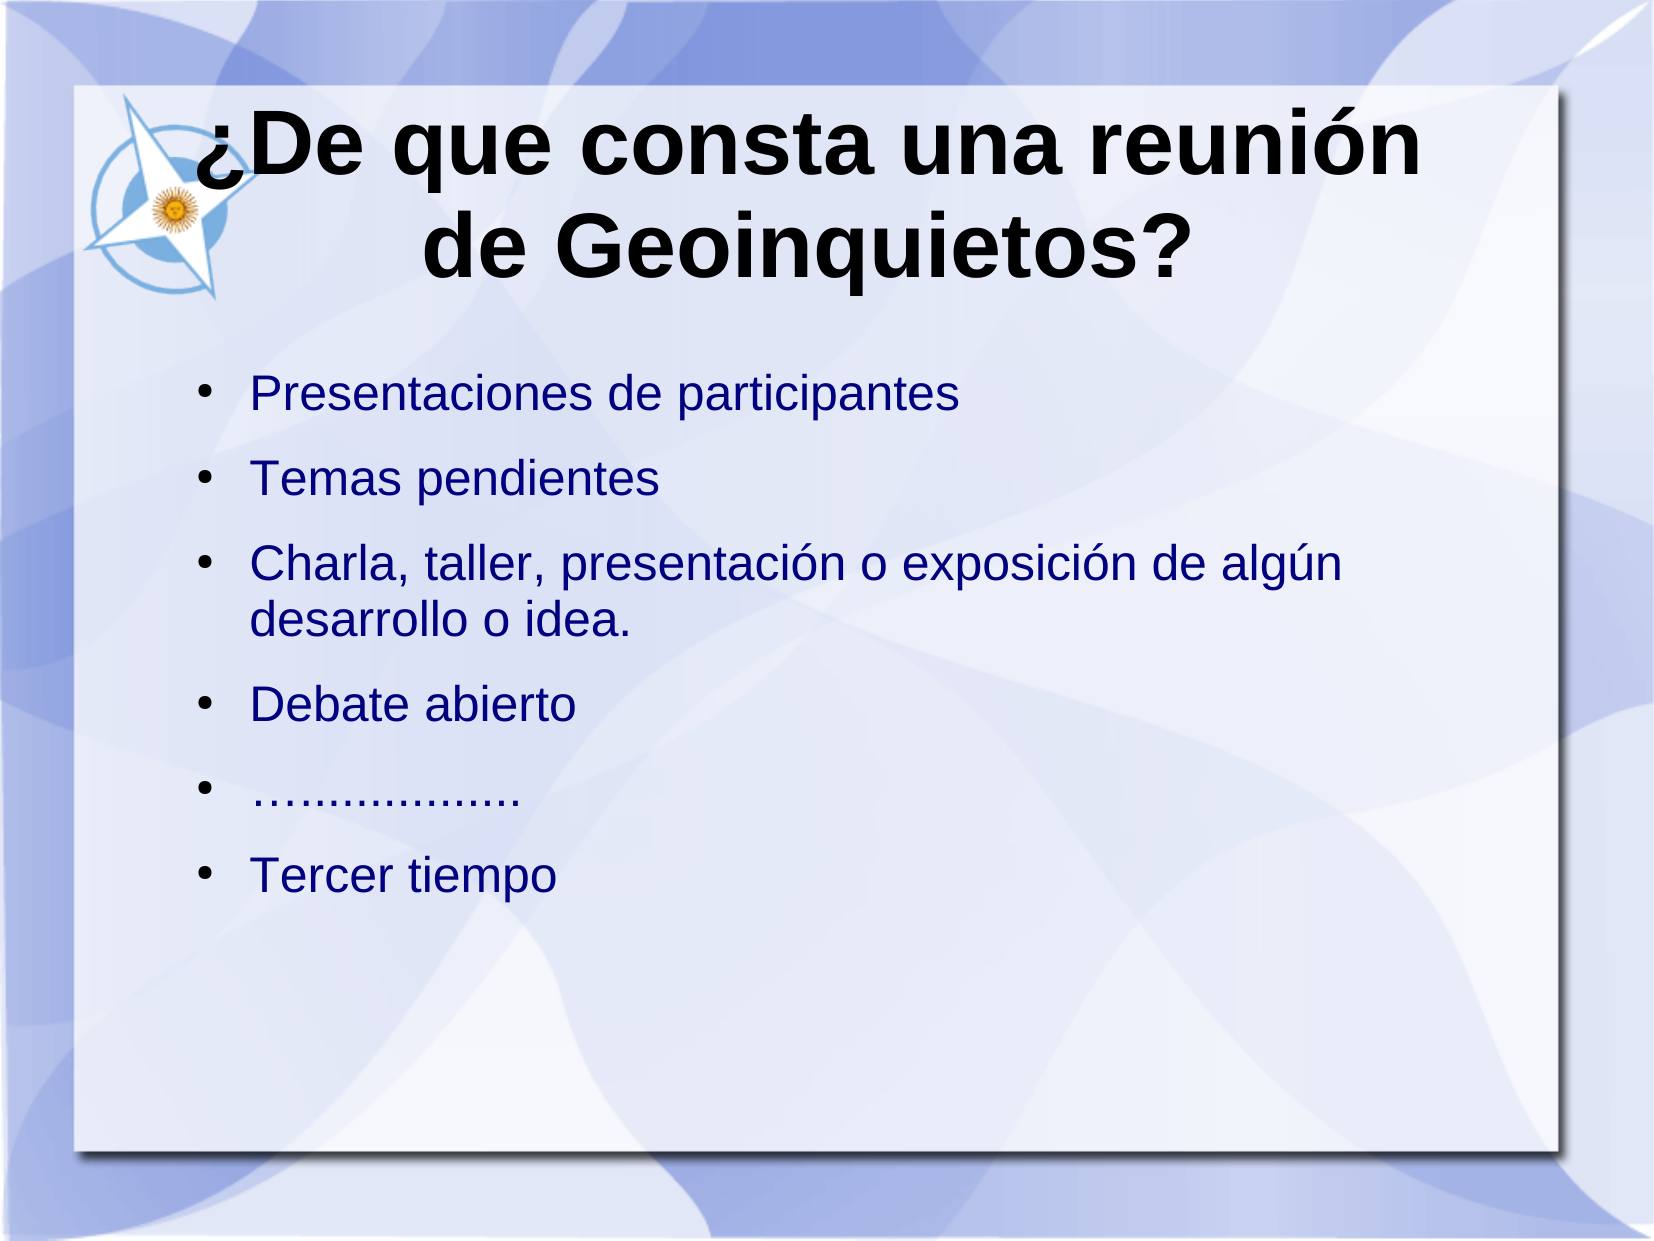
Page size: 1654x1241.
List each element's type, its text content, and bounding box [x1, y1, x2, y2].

list Presentaciones de participantes Temas pendientes Charla, taller, presentación o exposición de algún desarrollo o idea. Debate abierto …................ Tercer tiempo [178, 364, 1570, 1147]
picture [0, 0, 1654, 1241]
title ¿De que consta una reunión de Geoinquietos? [82, 90, 1536, 298]
